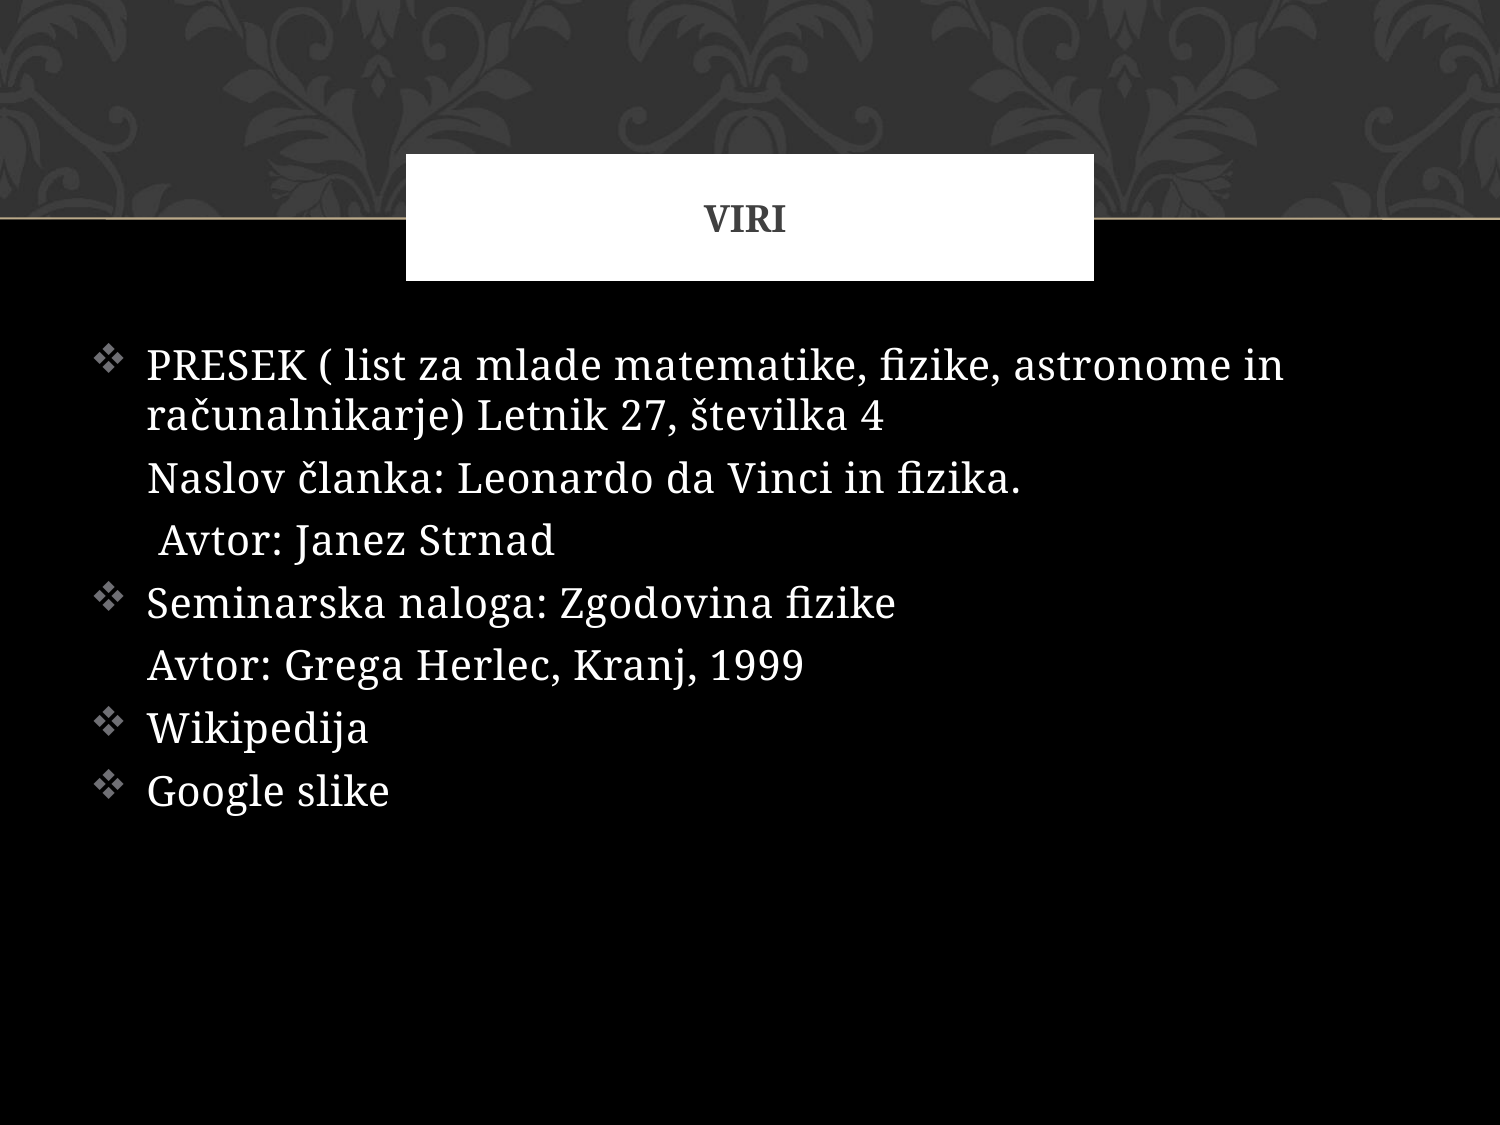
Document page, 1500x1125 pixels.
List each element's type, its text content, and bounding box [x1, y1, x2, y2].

picture [0, 0, 1500, 217]
list PRESEK ( list za mlade matematike, fizike, astronome in računalnikarje) Letnik 27, številka 4 Naslov članka: Leonardo da Vinci in fizika. Avtor: Janez Strnad Seminarska naloga: Zgodovina fizike Avtor: Grega Herlec, Kranj, 1999 Wikipedija Google slike [75, 331, 1425, 1000]
title VIRI [412, 159, 1088, 275]
